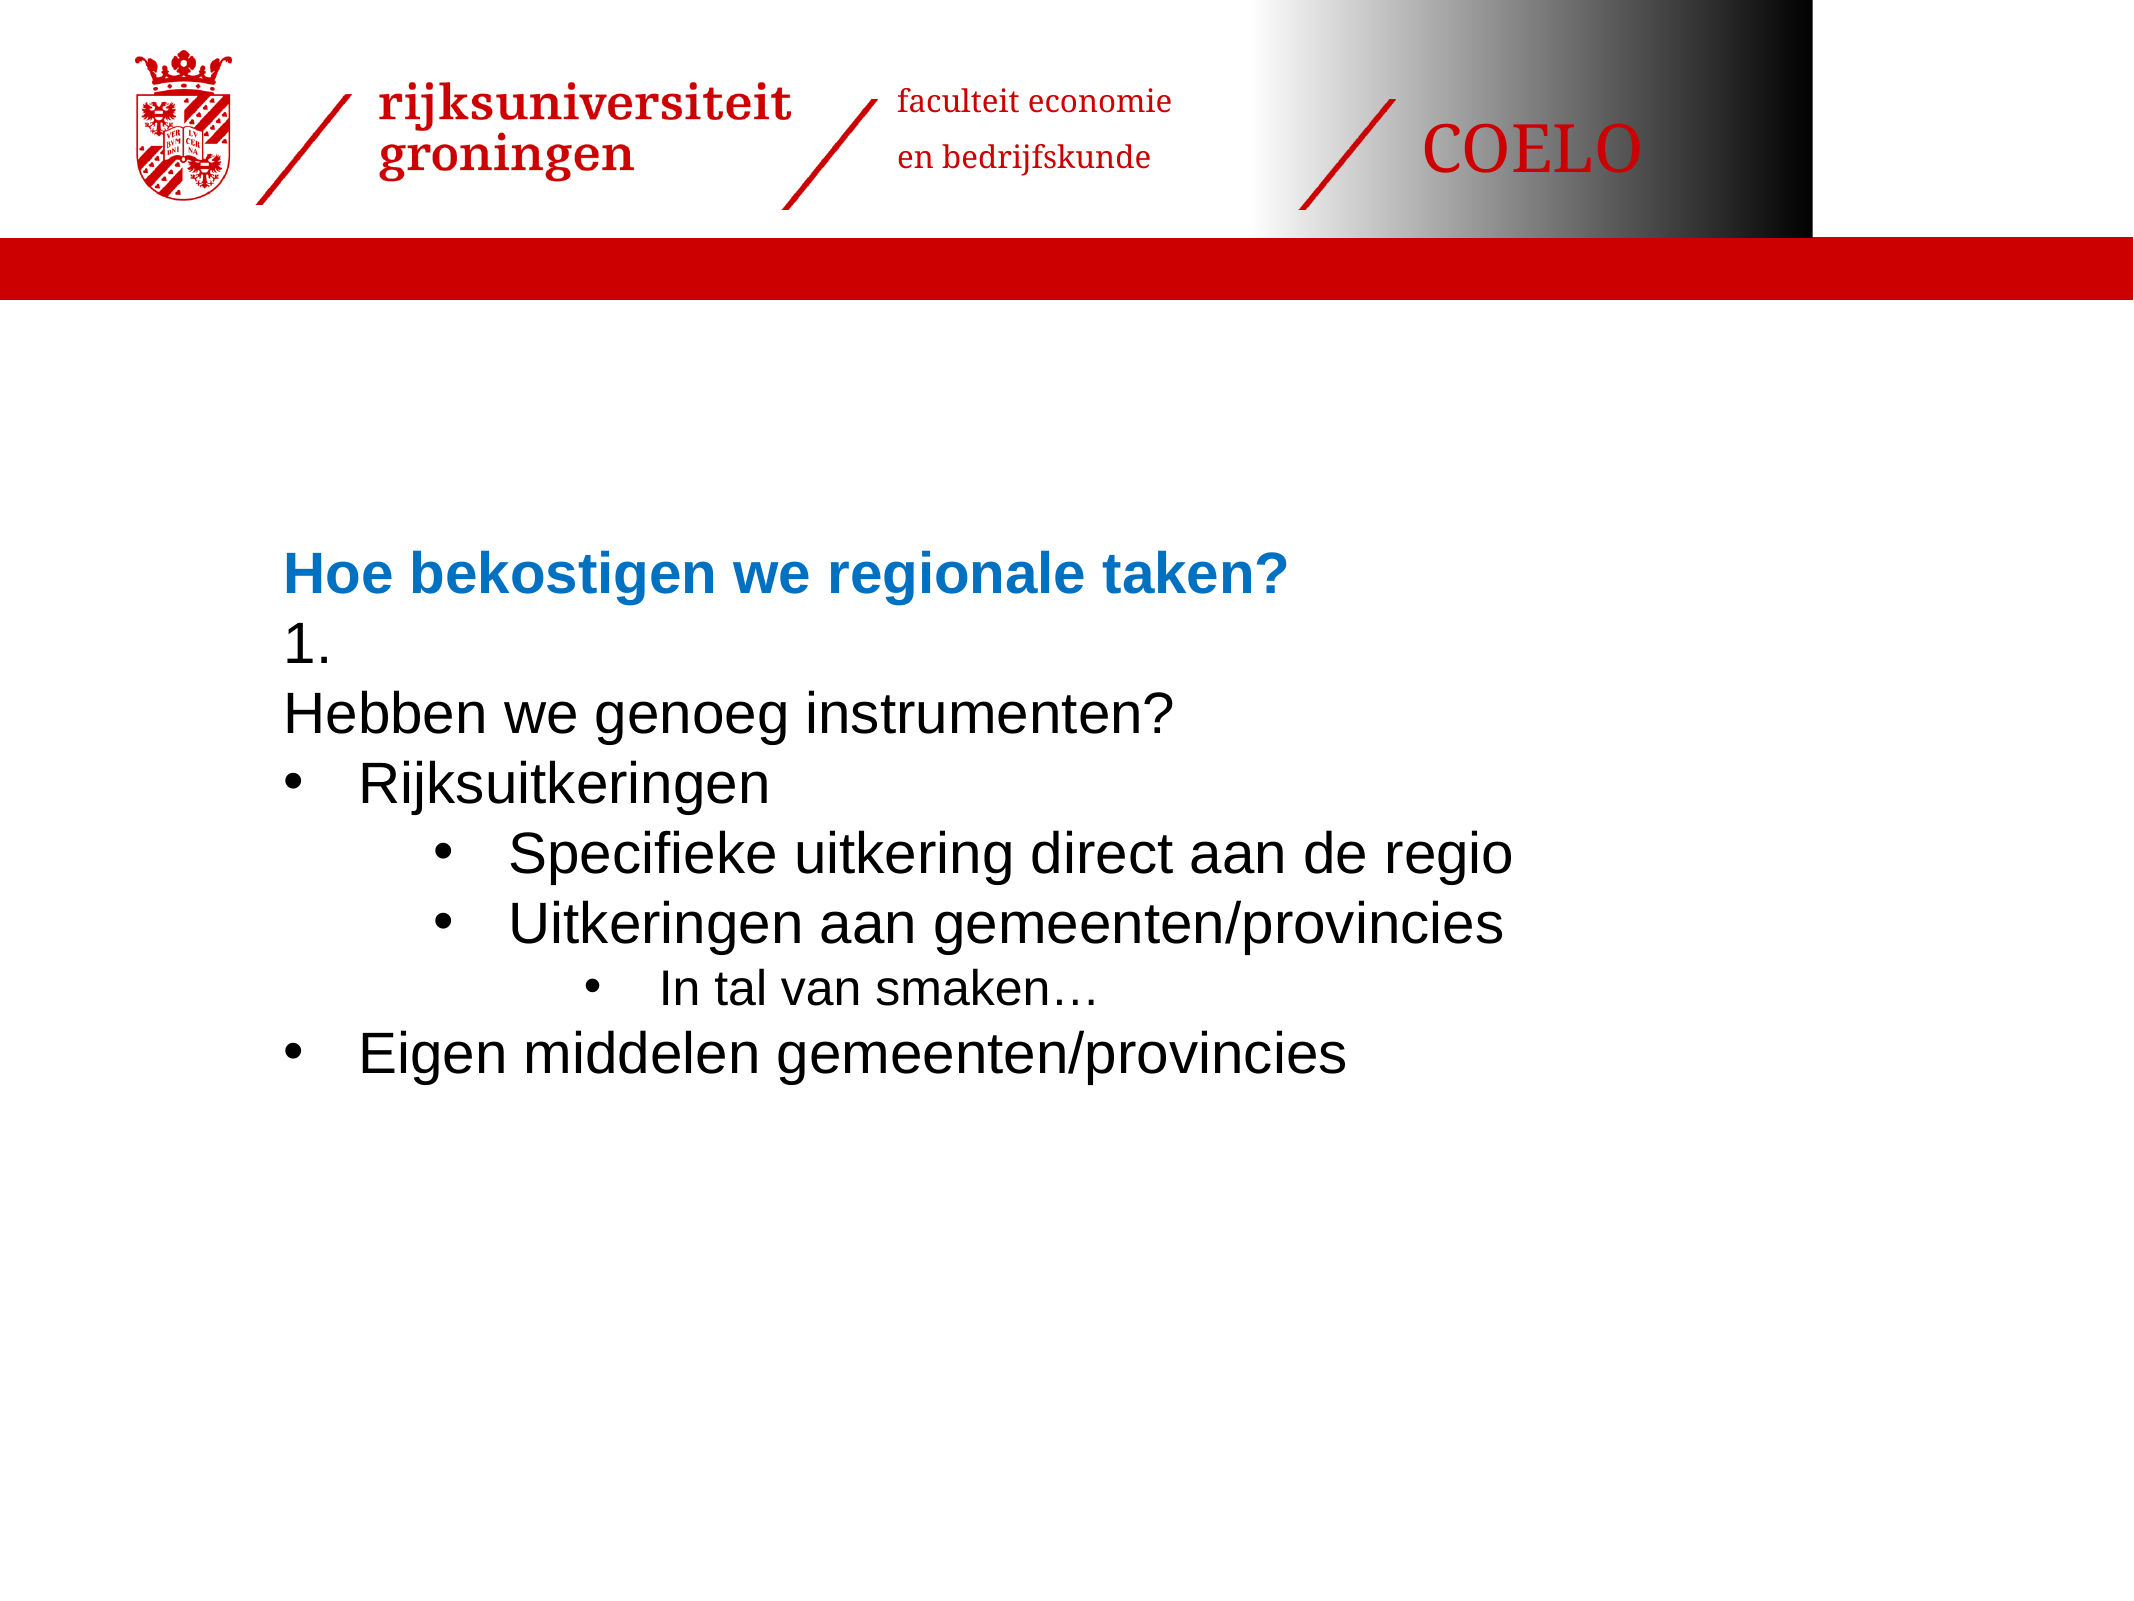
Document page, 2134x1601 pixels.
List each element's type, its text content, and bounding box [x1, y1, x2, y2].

picture [135, 50, 878, 210]
text_box Hoe bekostigen we regionale taken? Hebben we genoeg instrumenten? Rijksuitkeringen Specifieke uitkering direct aan de regio Uitkeringen aan gemeenten/provincies In tal van smaken… Eigen middelen gemeenten/provincies [268, 528, 2134, 1099]
picture [1298, 99, 1396, 210]
